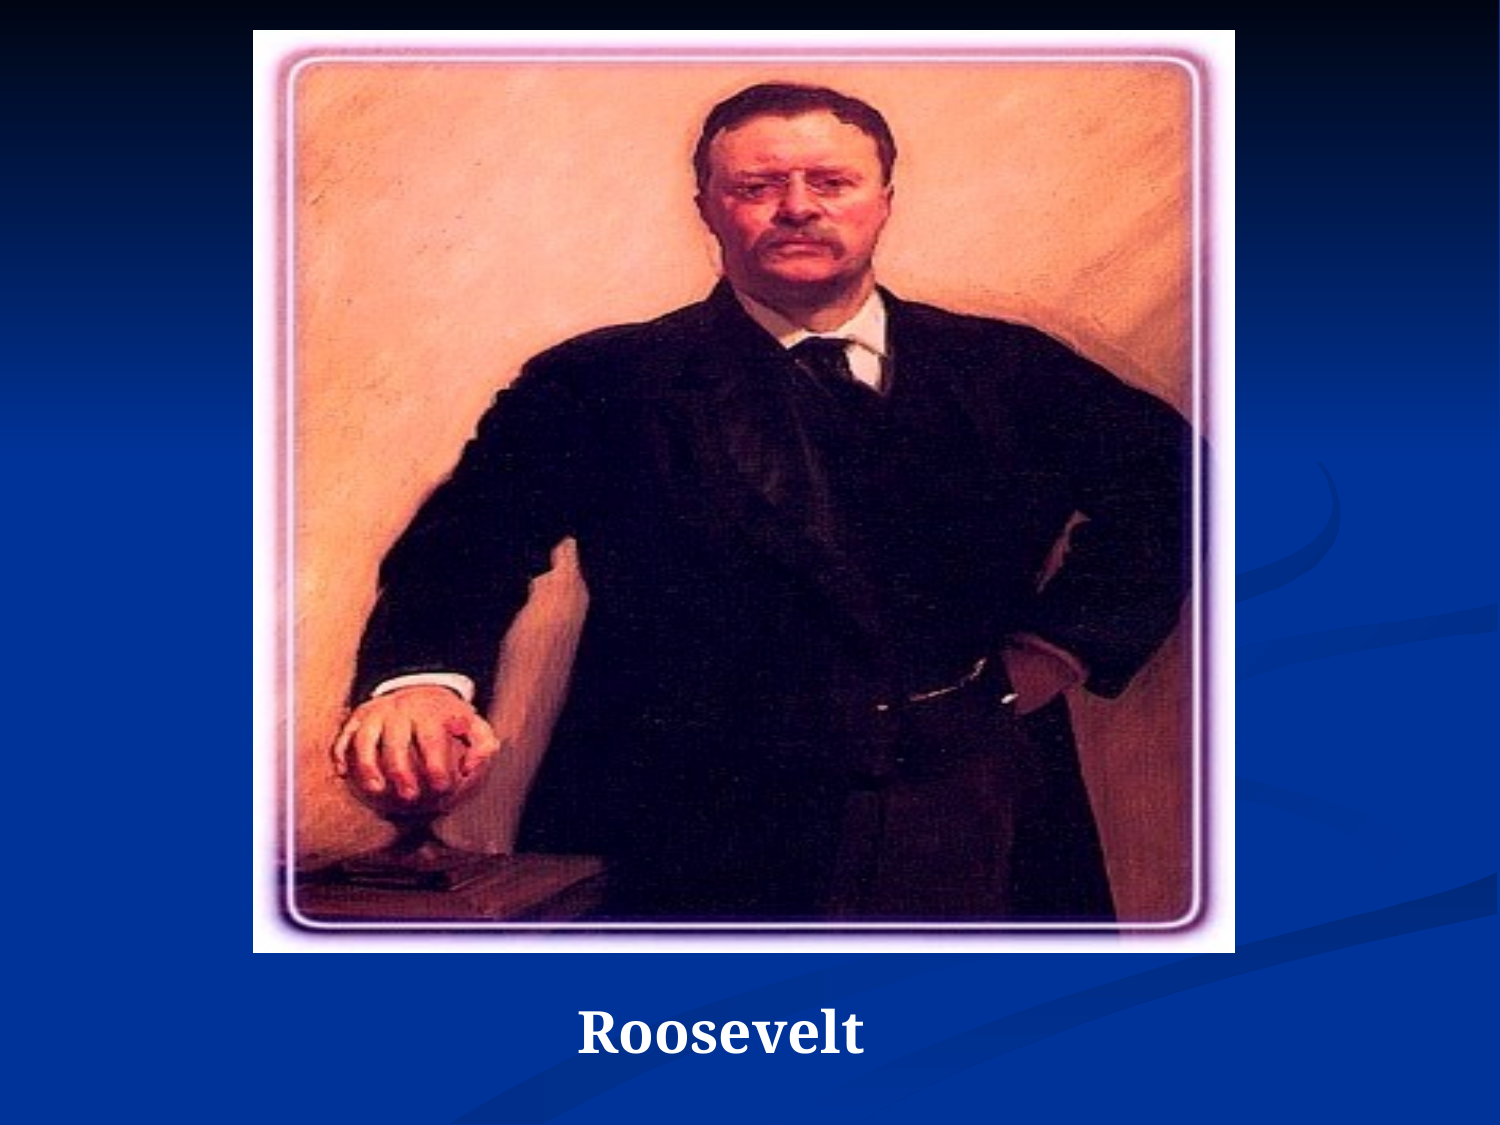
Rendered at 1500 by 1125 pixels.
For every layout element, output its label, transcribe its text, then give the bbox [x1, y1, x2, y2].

text_box Roosevelt [348, 987, 1094, 1081]
picture [253, 30, 1235, 953]
